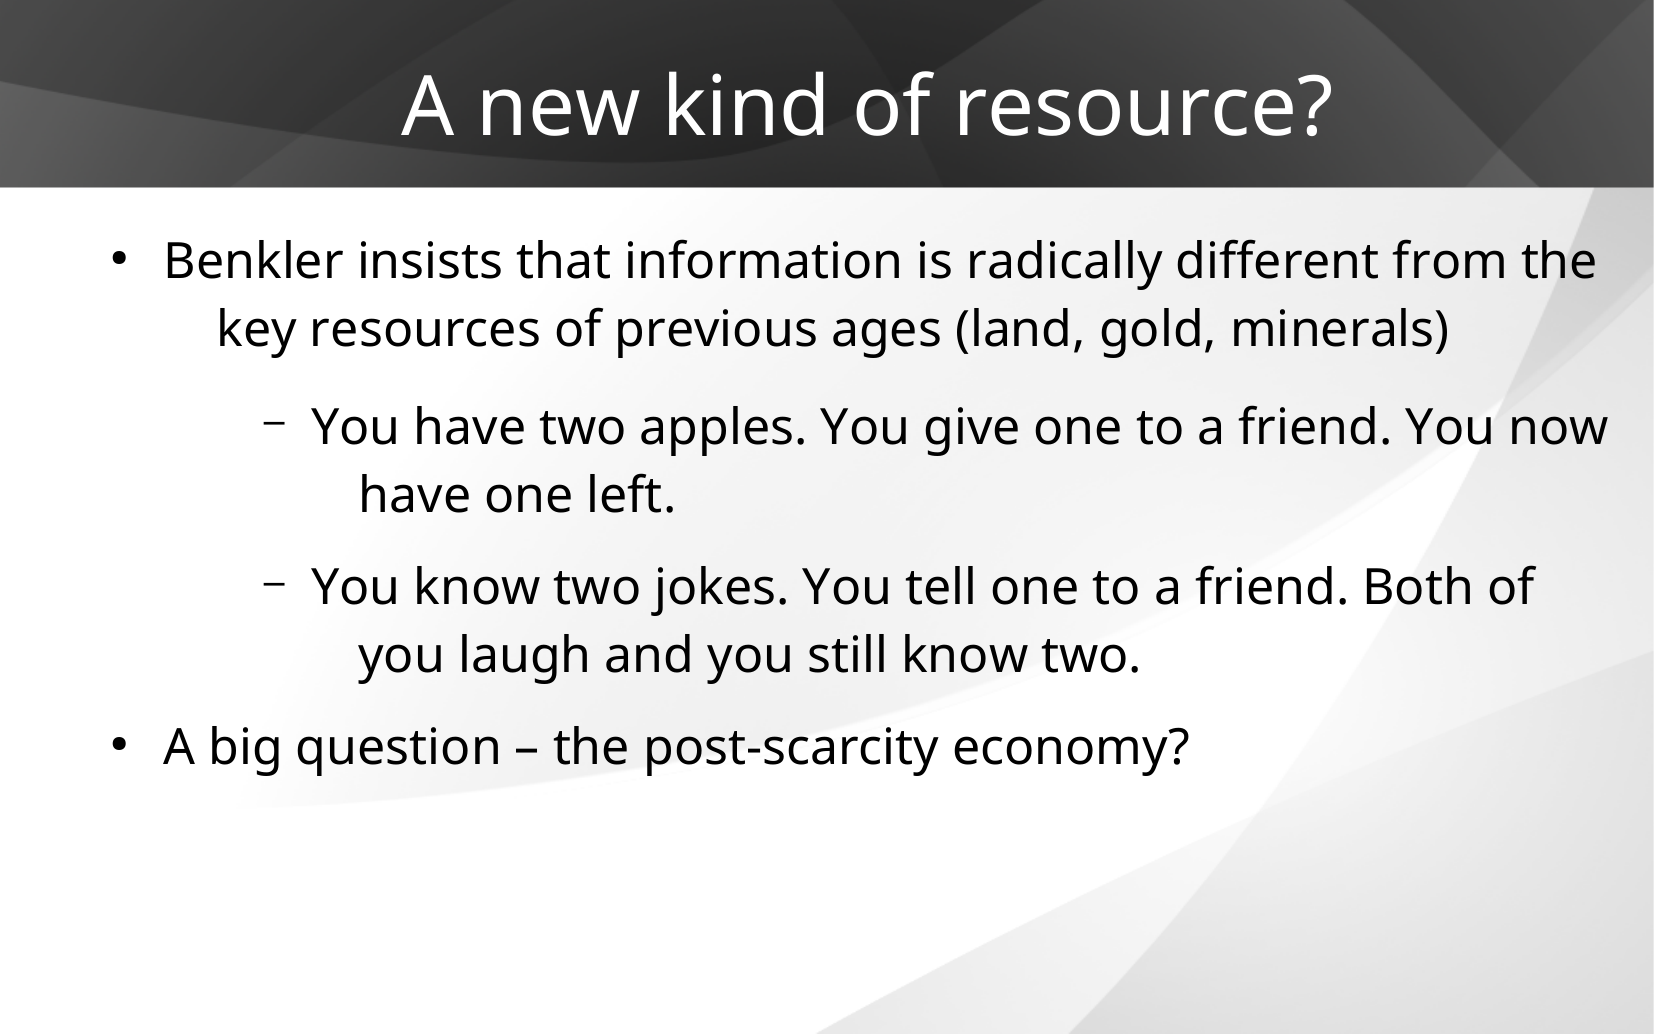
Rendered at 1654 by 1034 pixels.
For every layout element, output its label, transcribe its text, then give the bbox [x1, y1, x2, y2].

list Benkler insists that information is radically different from the key resources of previous ages (land, gold, minerals) You have two apples. You give one to a friend. You now have one left. You know two jokes. You tell one to a friend. Both of you laugh and you still know two. A big question – the post-scarcity economy? [75, 225, 1613, 1013]
title A new kind of resource? [124, 0, 1613, 208]
picture [0, 0, 1654, 1034]
